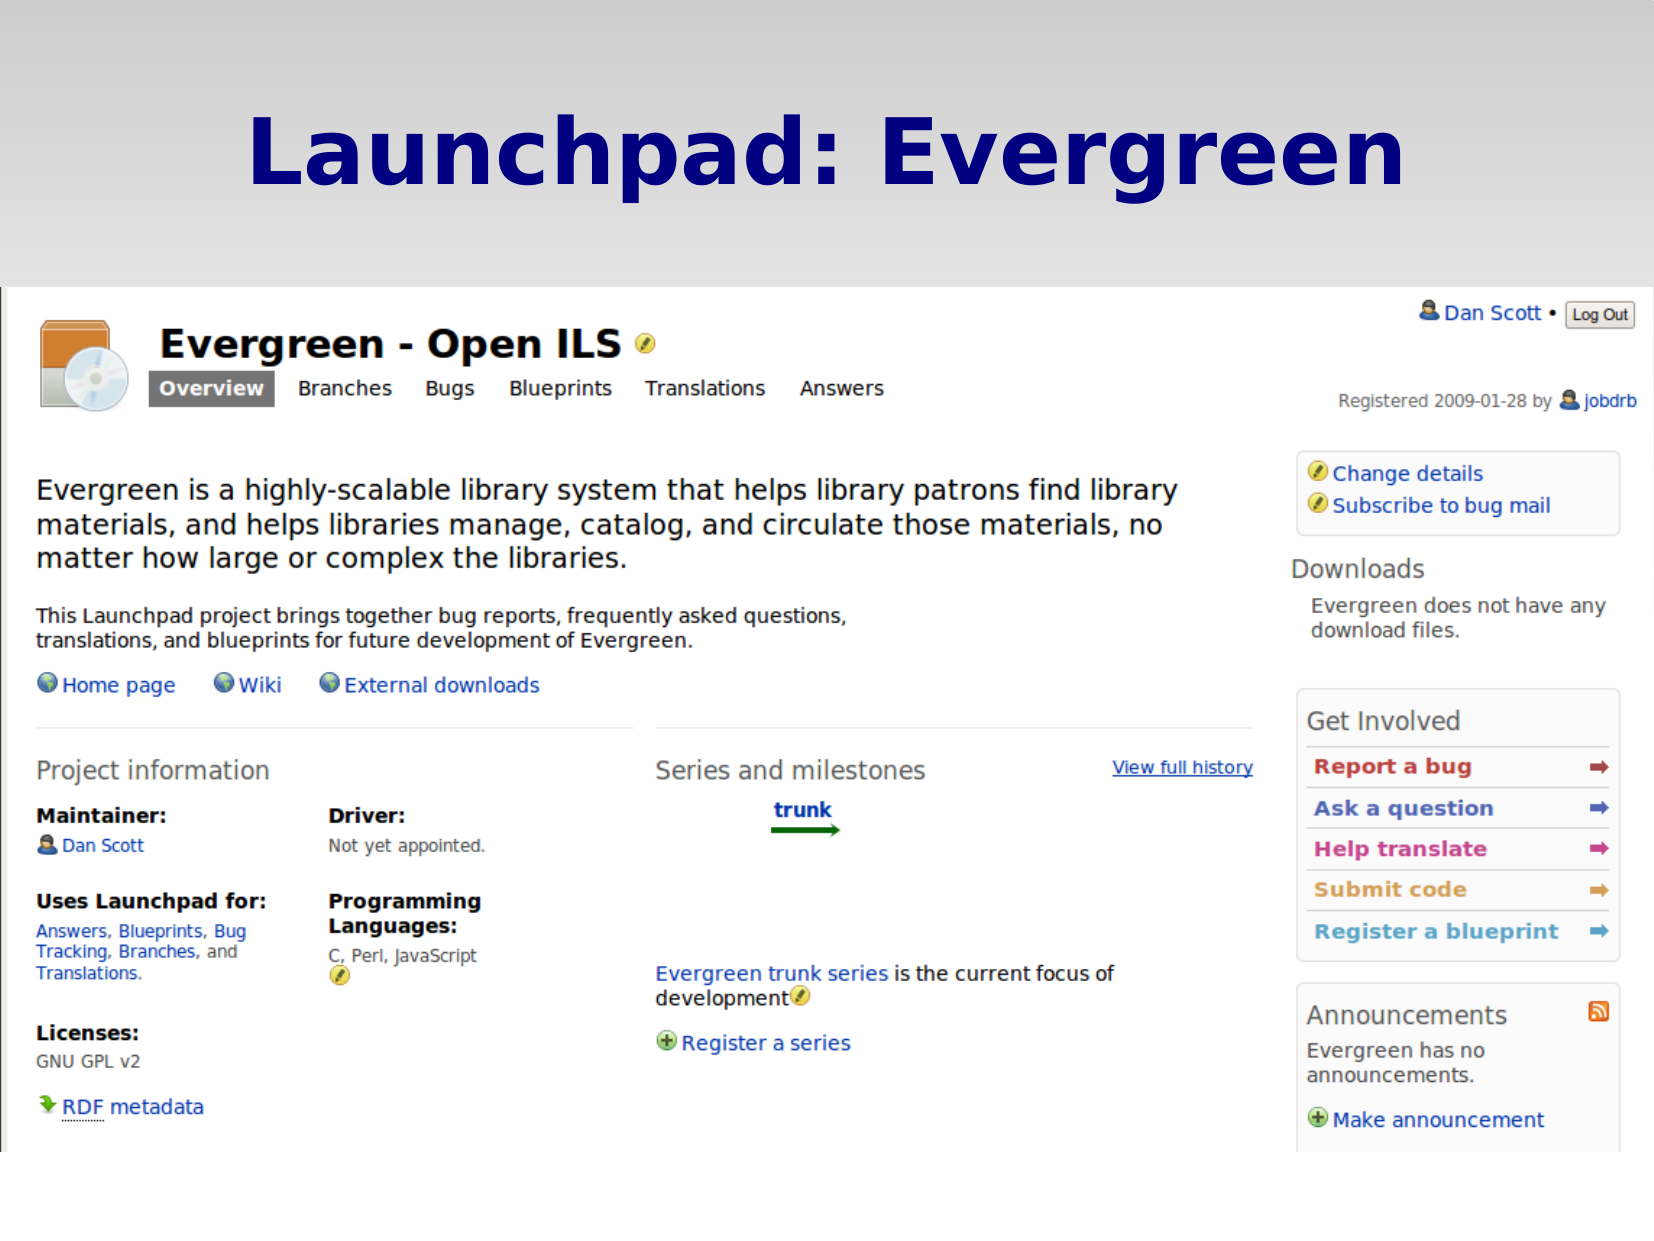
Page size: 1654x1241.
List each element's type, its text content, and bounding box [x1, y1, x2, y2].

title Launchpad: Evergreen [82, 49, 1571, 257]
picture [0, 287, 1654, 1152]
